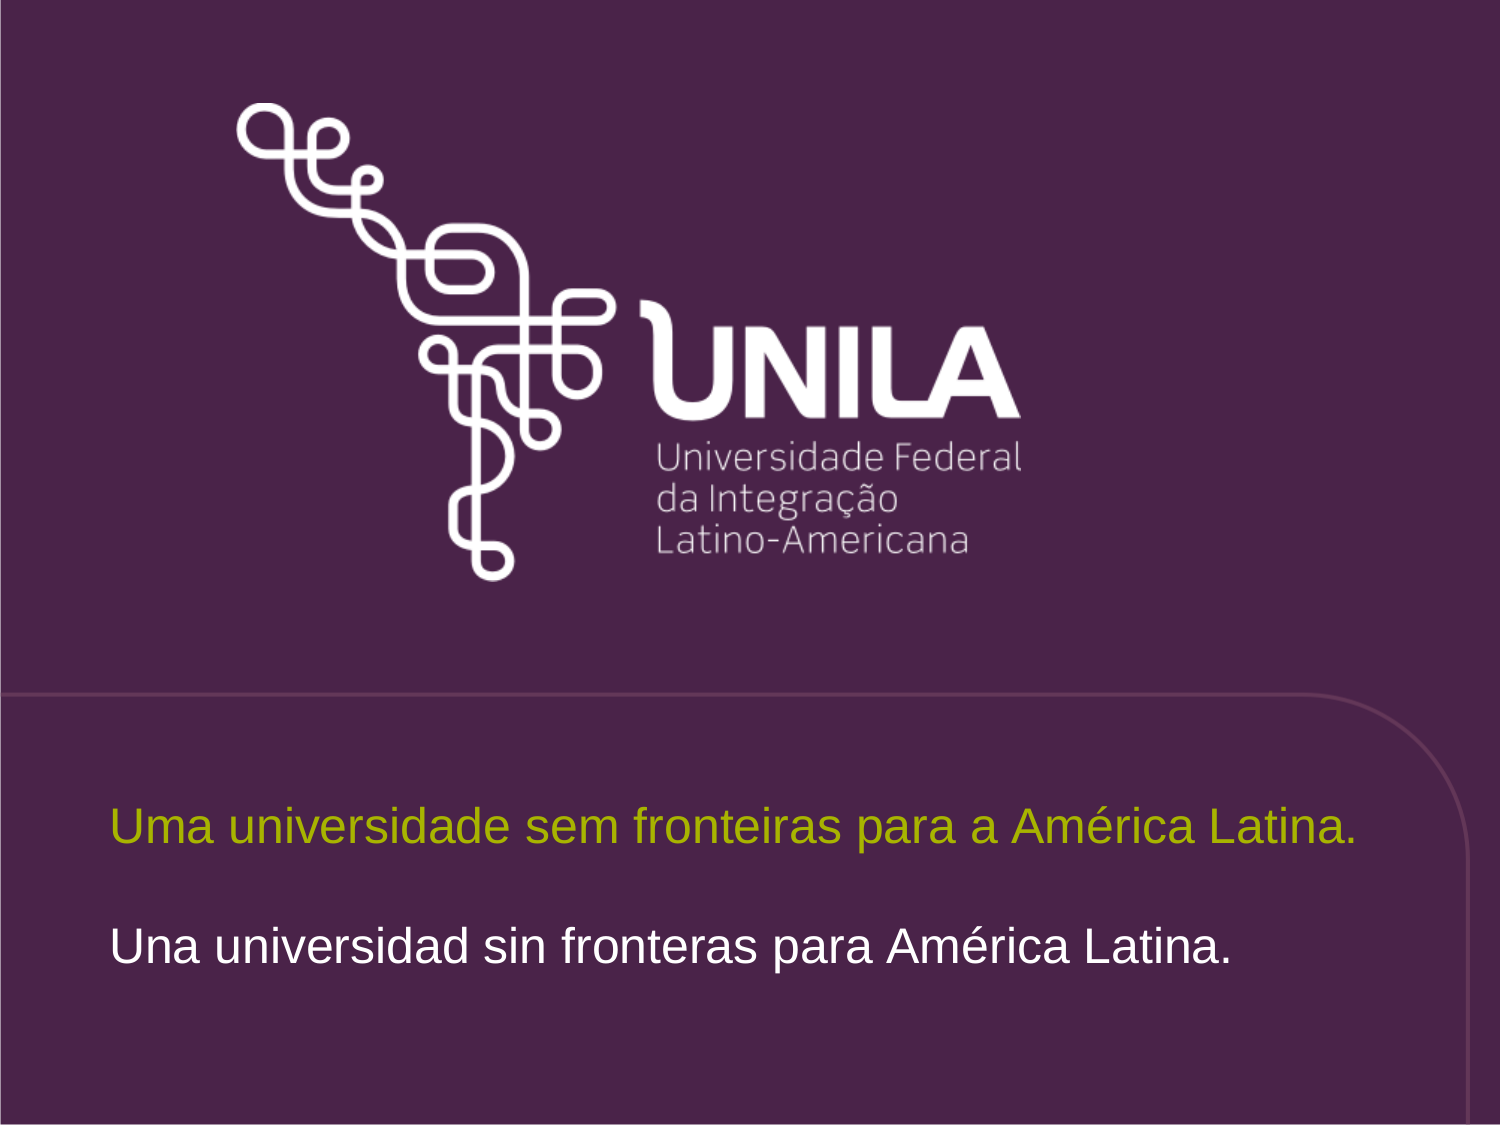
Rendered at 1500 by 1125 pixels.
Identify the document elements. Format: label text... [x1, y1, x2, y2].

text_box Uma universidade sem fronteiras para a América Latina. Una universidad sin fronteras para América Latina. [94, 785, 1406, 1086]
picture [0, 0, 1500, 1125]
